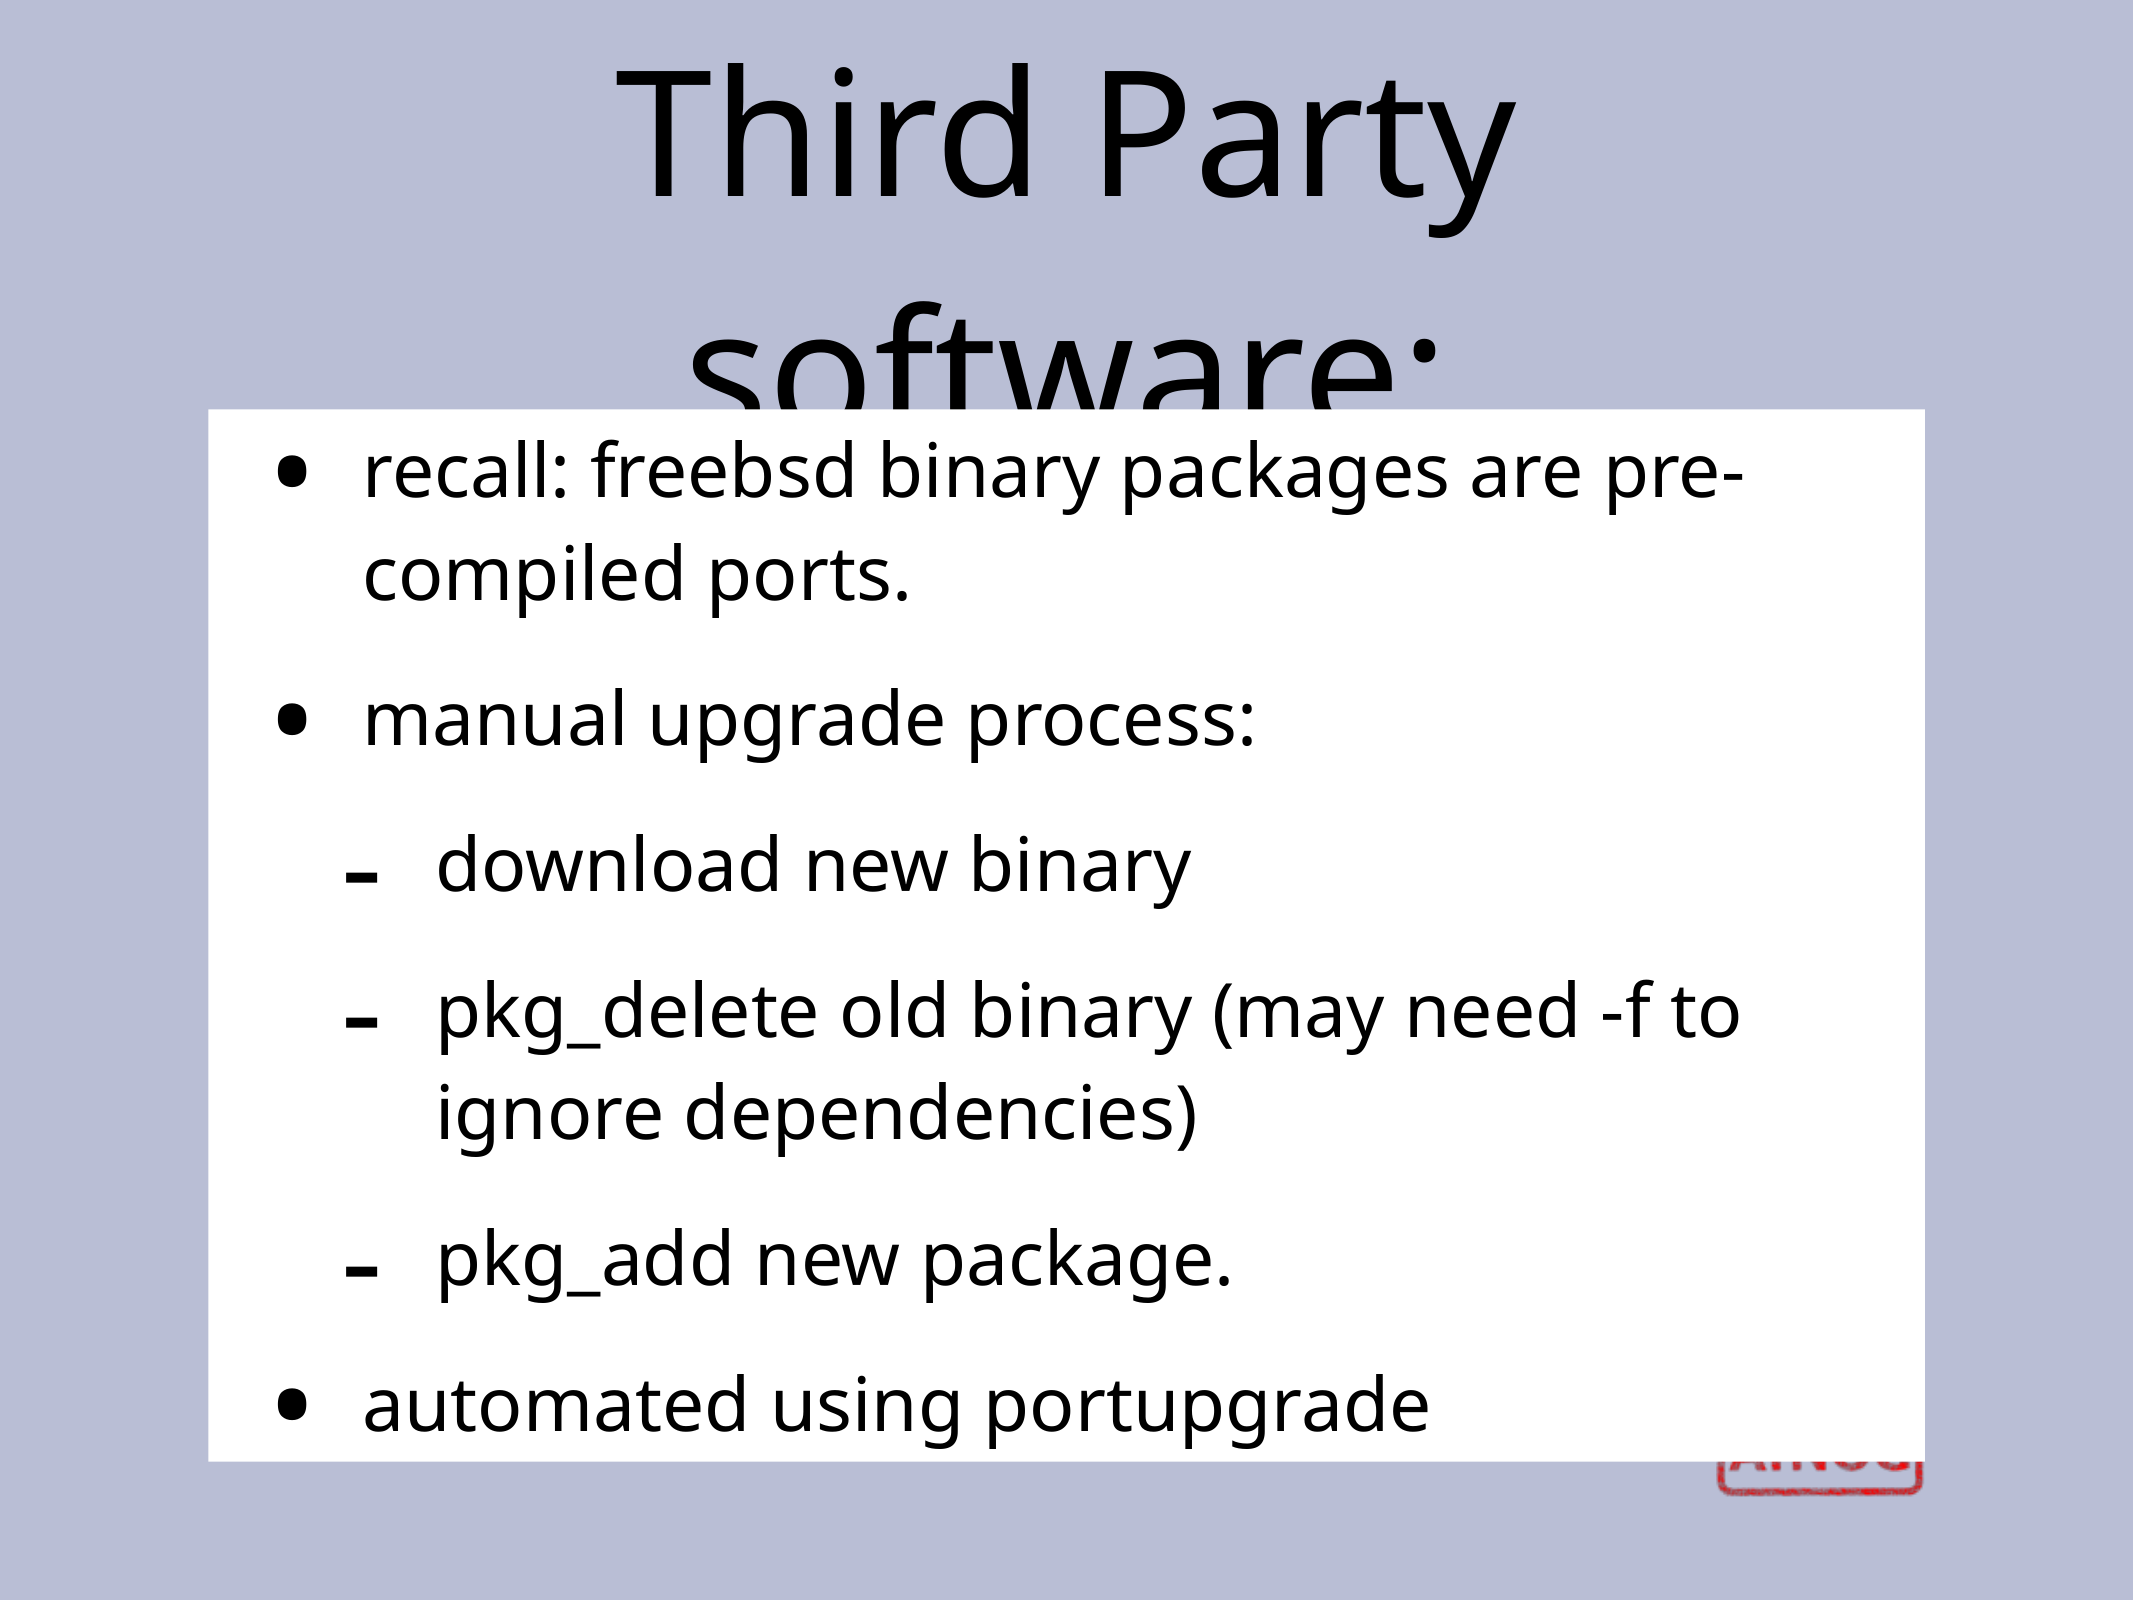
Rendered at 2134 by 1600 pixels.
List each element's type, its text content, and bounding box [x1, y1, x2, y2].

picture [1715, 1404, 1926, 1500]
list recall: freebsd binary packages are pre-compiled ports. manual upgrade process: download new binary pkg_delete old binary (may need -f to ignore dependencies) pkg_add new package. automated using portupgrade [208, 458, 1925, 1413]
title Third Party software: [208, 29, 1925, 409]
